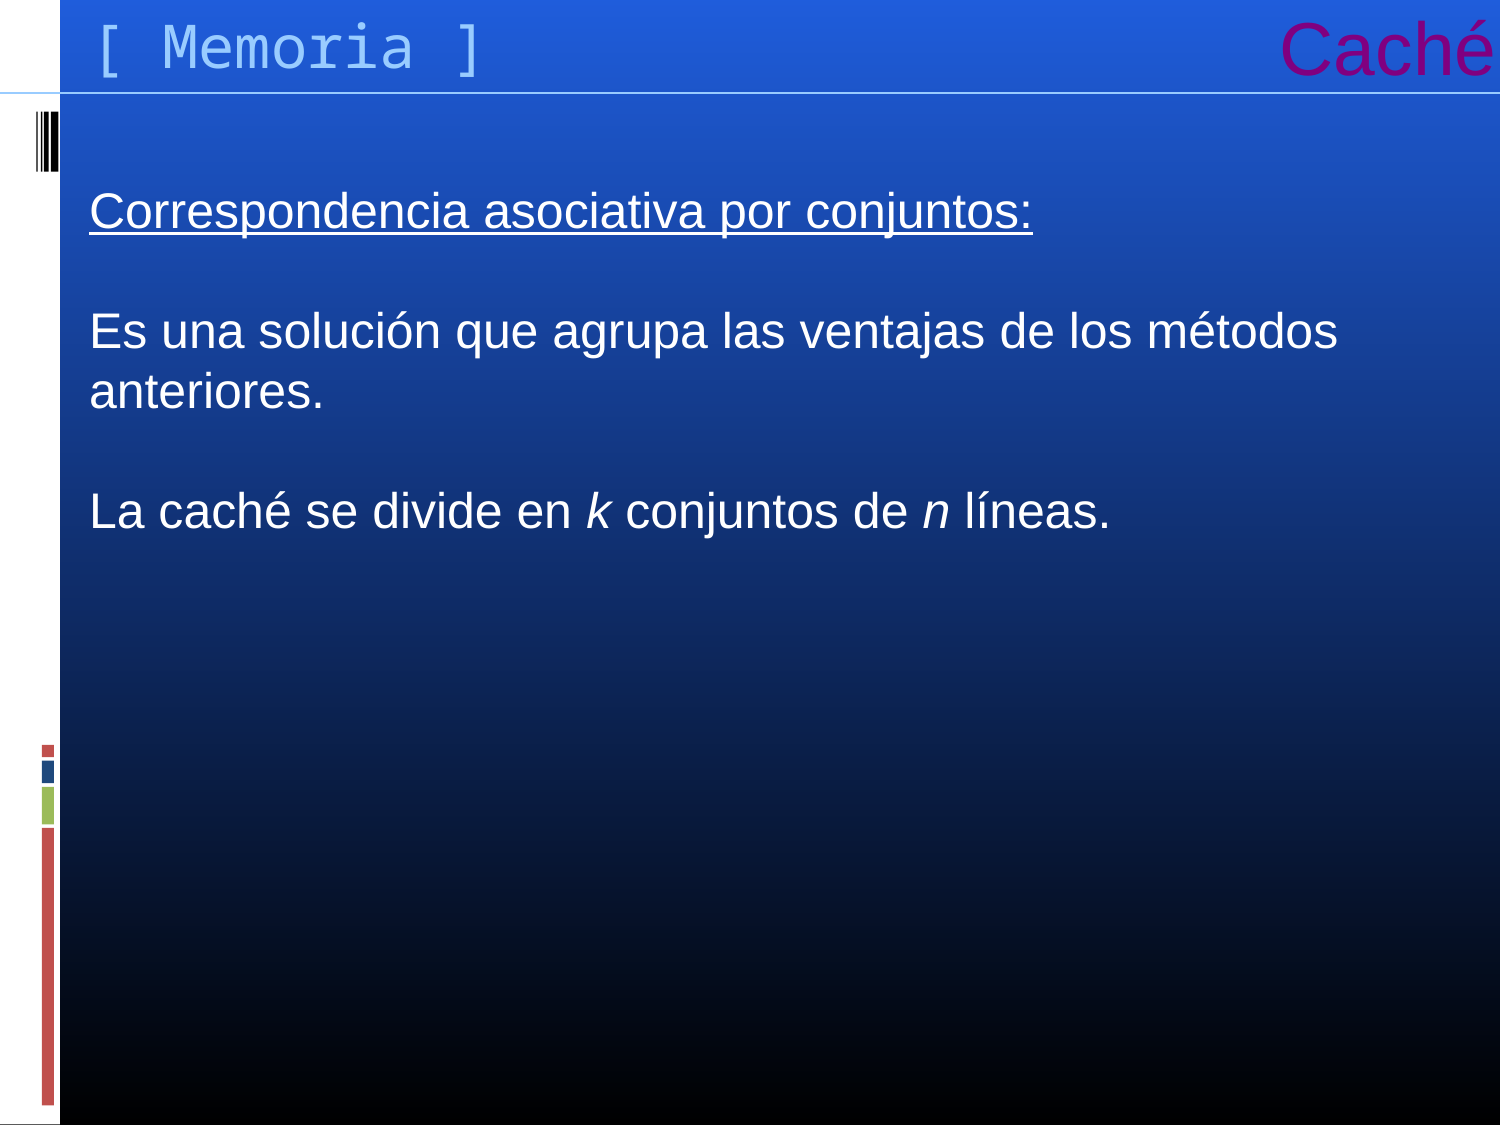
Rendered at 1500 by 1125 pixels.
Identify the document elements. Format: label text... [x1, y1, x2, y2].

title [ Memoria ] [0, 0, 388, 88]
text_box Caché [388, 0, 1497, 91]
text_box Correspondencia asociativa por conjuntos: Es una solución que agrupa las ventajas de los métodos anteriores. La caché se divide en k conjuntos de n líneas. [74, 171, 1450, 607]
